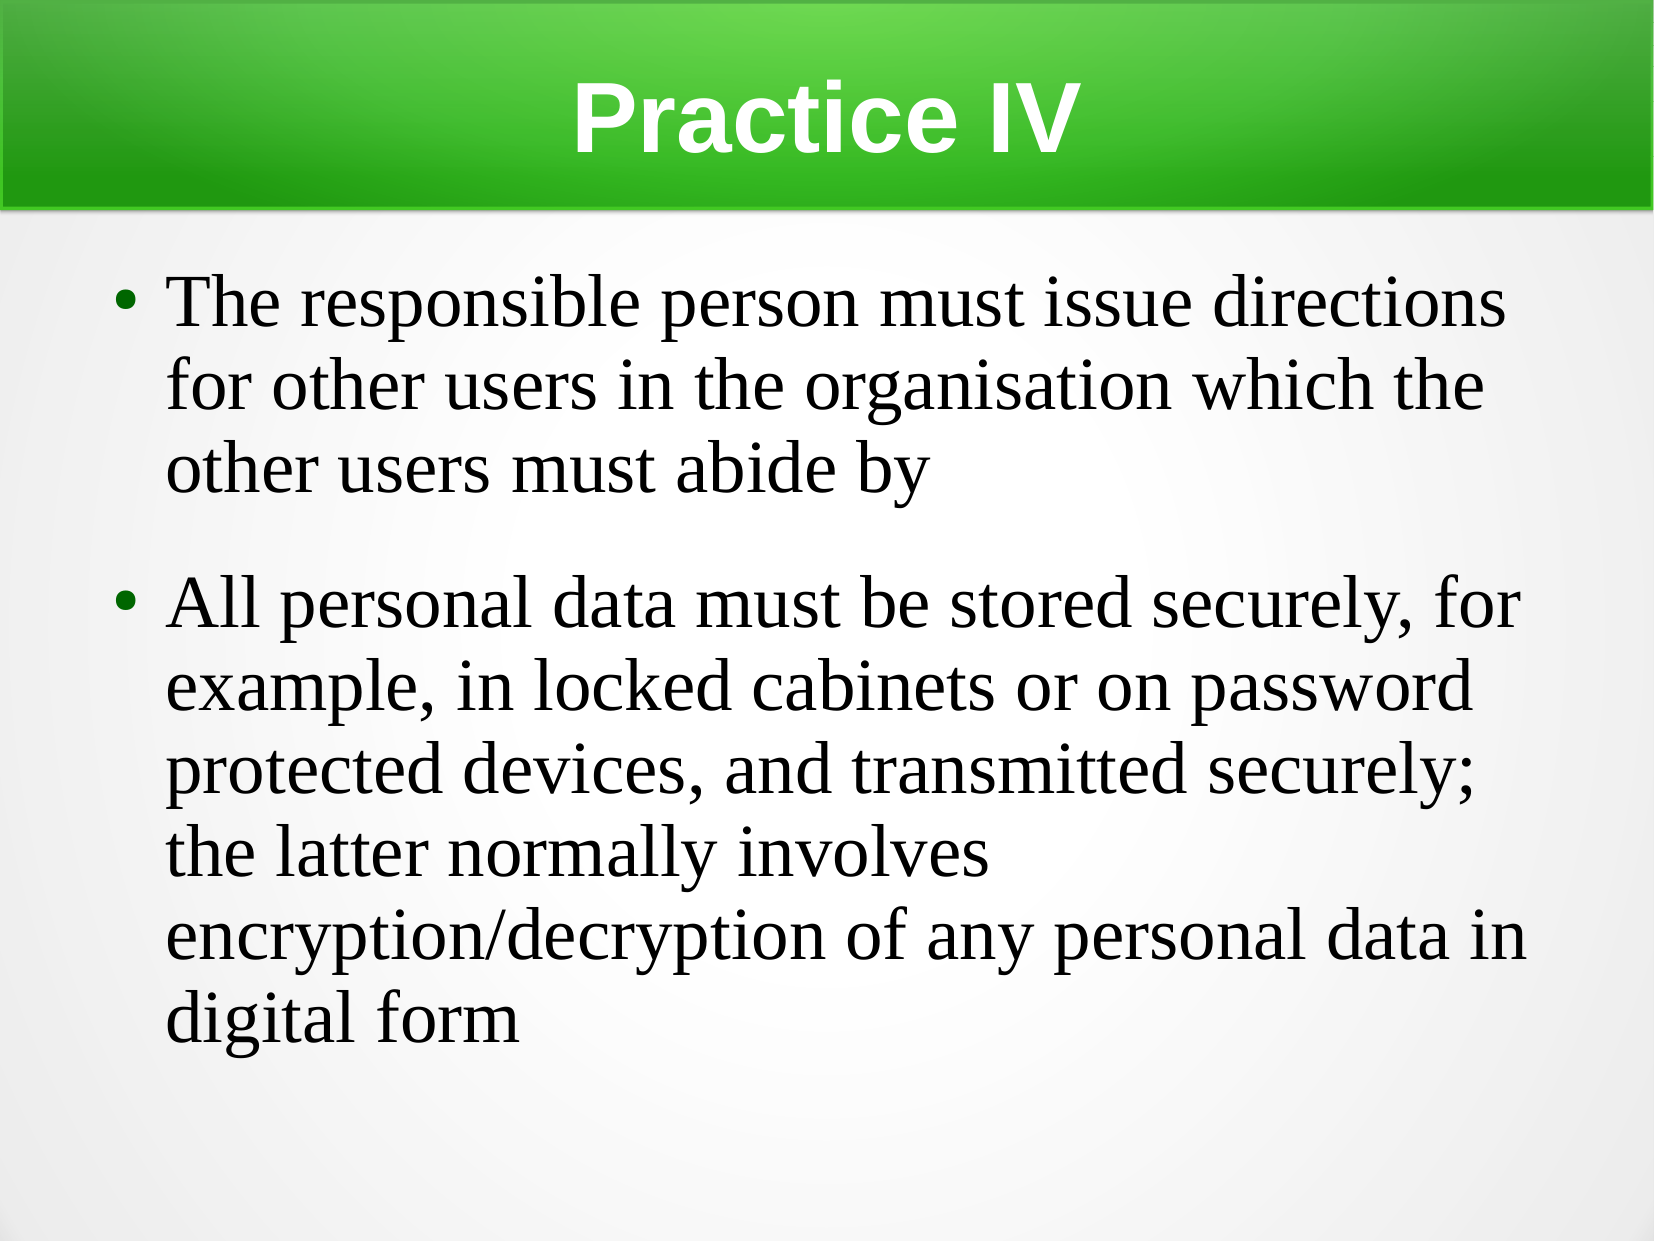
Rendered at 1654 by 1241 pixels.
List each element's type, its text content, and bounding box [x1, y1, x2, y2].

title Practice IV [82, 46, 1571, 190]
list The responsible person must issue directions for other users in the organisation which the other users must abide by All personal data must be stored securely, for example, in locked cabinets or on password protected devices, and transmitted securely; the latter normally involves encryption/decryption of any personal data in digital form [94, 259, 1583, 1170]
